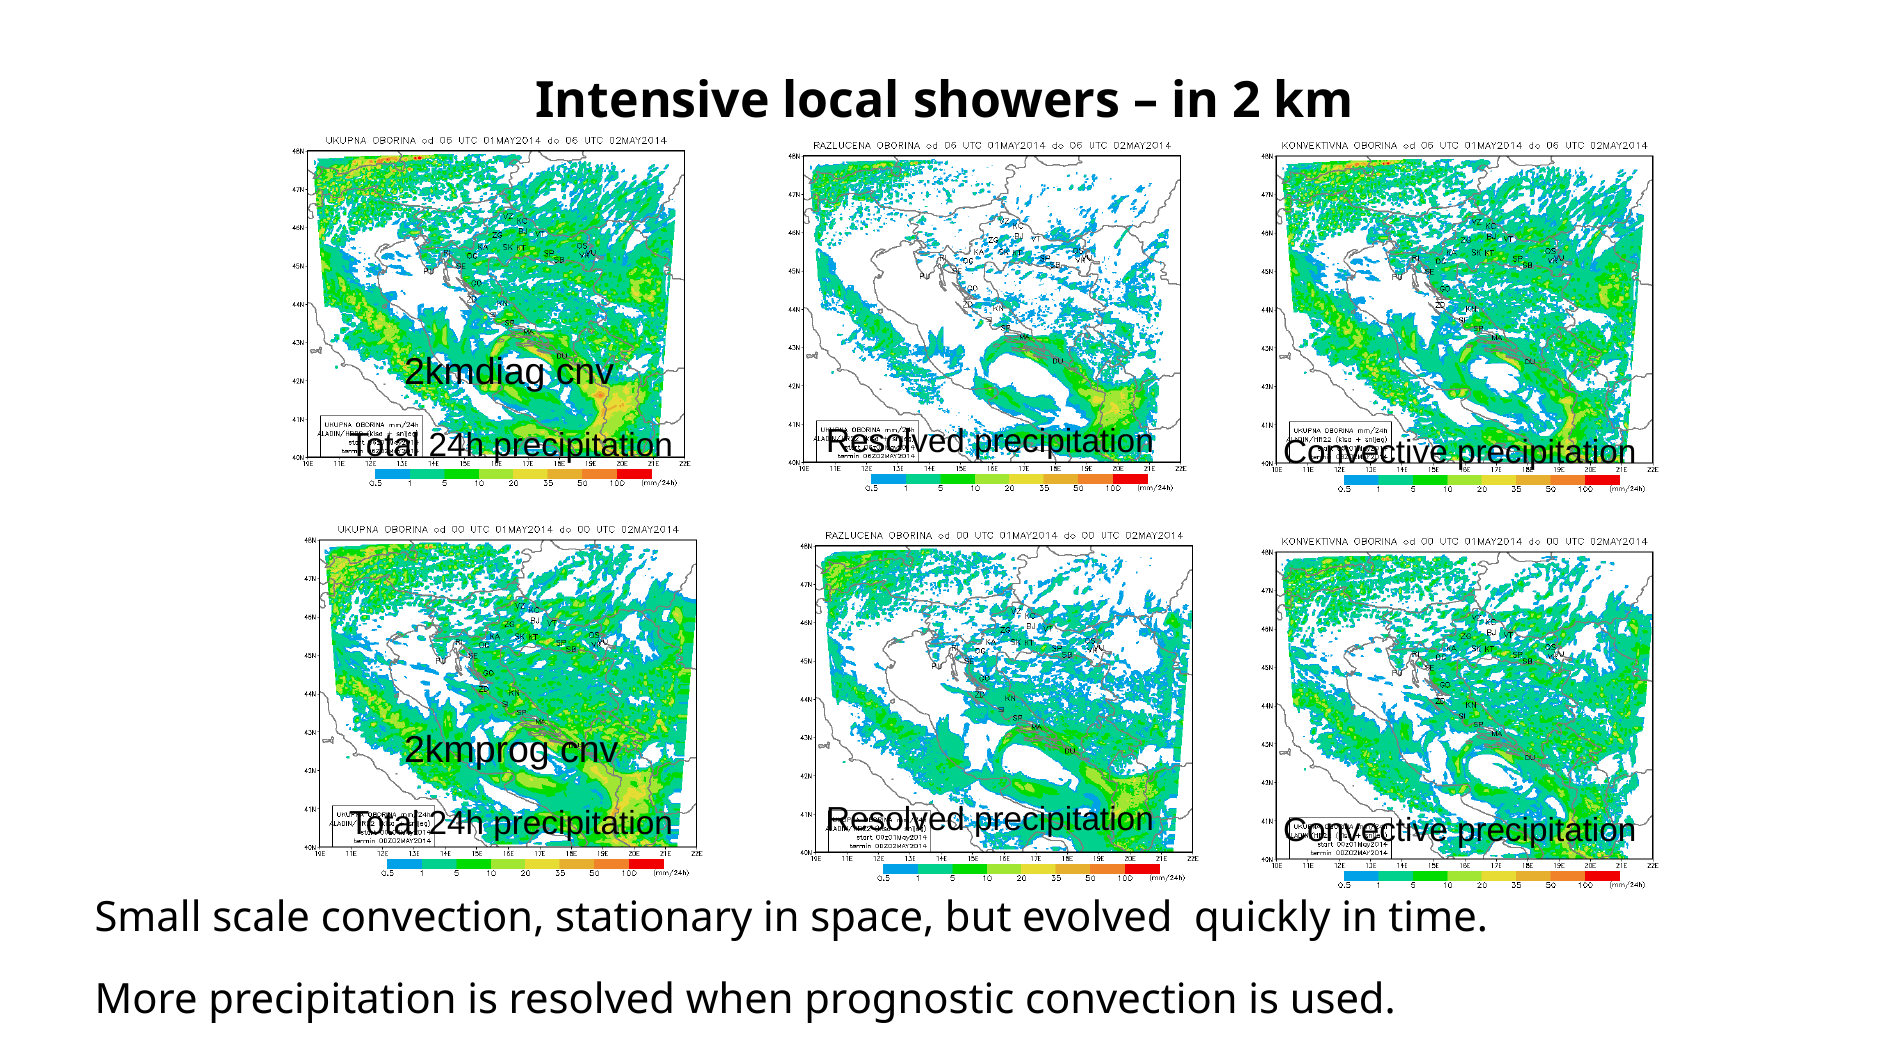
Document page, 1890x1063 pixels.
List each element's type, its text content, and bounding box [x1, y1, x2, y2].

title Intensive local showers – in 2 km [94, 42, 1796, 154]
text_box Total 24h precipitation [334, 793, 698, 849]
text_box 2kmdiag cnv [389, 339, 479, 393]
picture [767, 513, 1701, 892]
text_box Convective precipitation [1268, 422, 1653, 478]
picture [755, 123, 1701, 496]
text_box 2kmprog cnv [389, 717, 479, 771]
text_box Resolved precipitation [811, 411, 1170, 468]
text_box Convective precipitation [1268, 800, 1653, 856]
picture [271, 507, 745, 880]
text_box Total 24h precipitation [334, 415, 698, 471]
picture [259, 118, 733, 490]
list Small scale convection, stationary in space, but evolved quickly in time. More precipitation is resolved when prognostic convection is used. [94, 886, 1758, 1040]
text_box Resolved precipitation [811, 789, 1170, 846]
